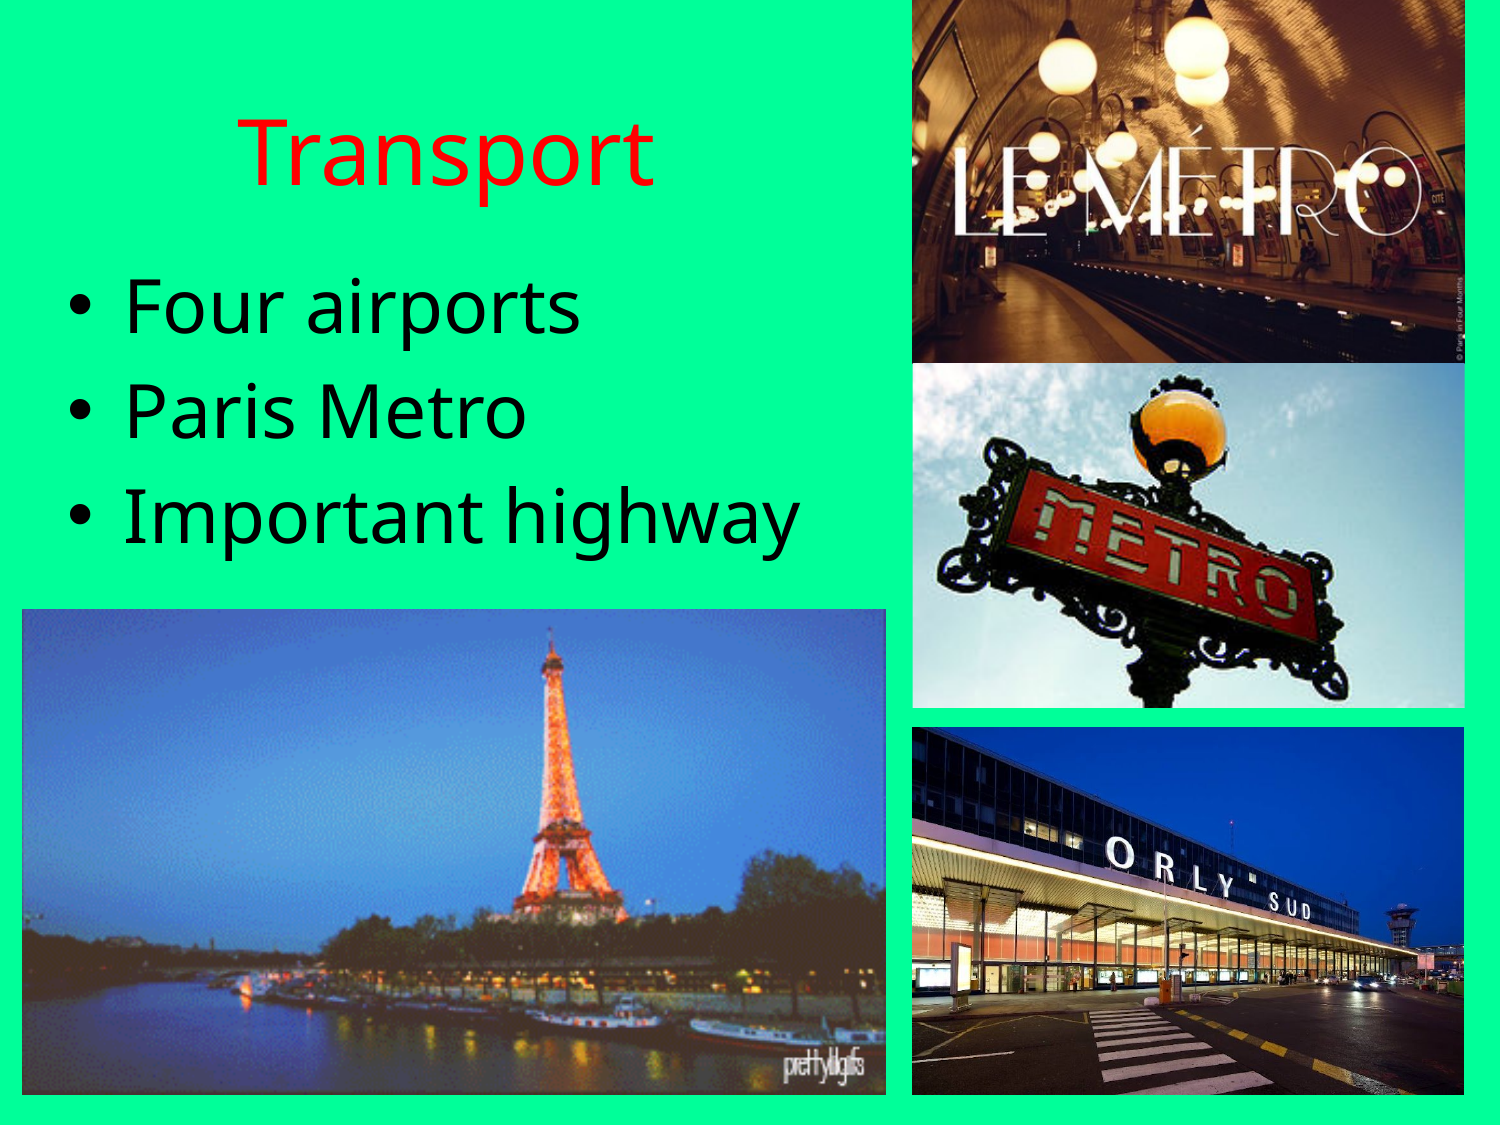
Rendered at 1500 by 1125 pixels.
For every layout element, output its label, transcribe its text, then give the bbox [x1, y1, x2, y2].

picture [912, 0, 1465, 708]
list Four airports Paris Metro Important highway [52, 250, 856, 609]
picture [22, 609, 886, 1096]
picture [912, 727, 1464, 1096]
title Transport [22, 19, 871, 279]
